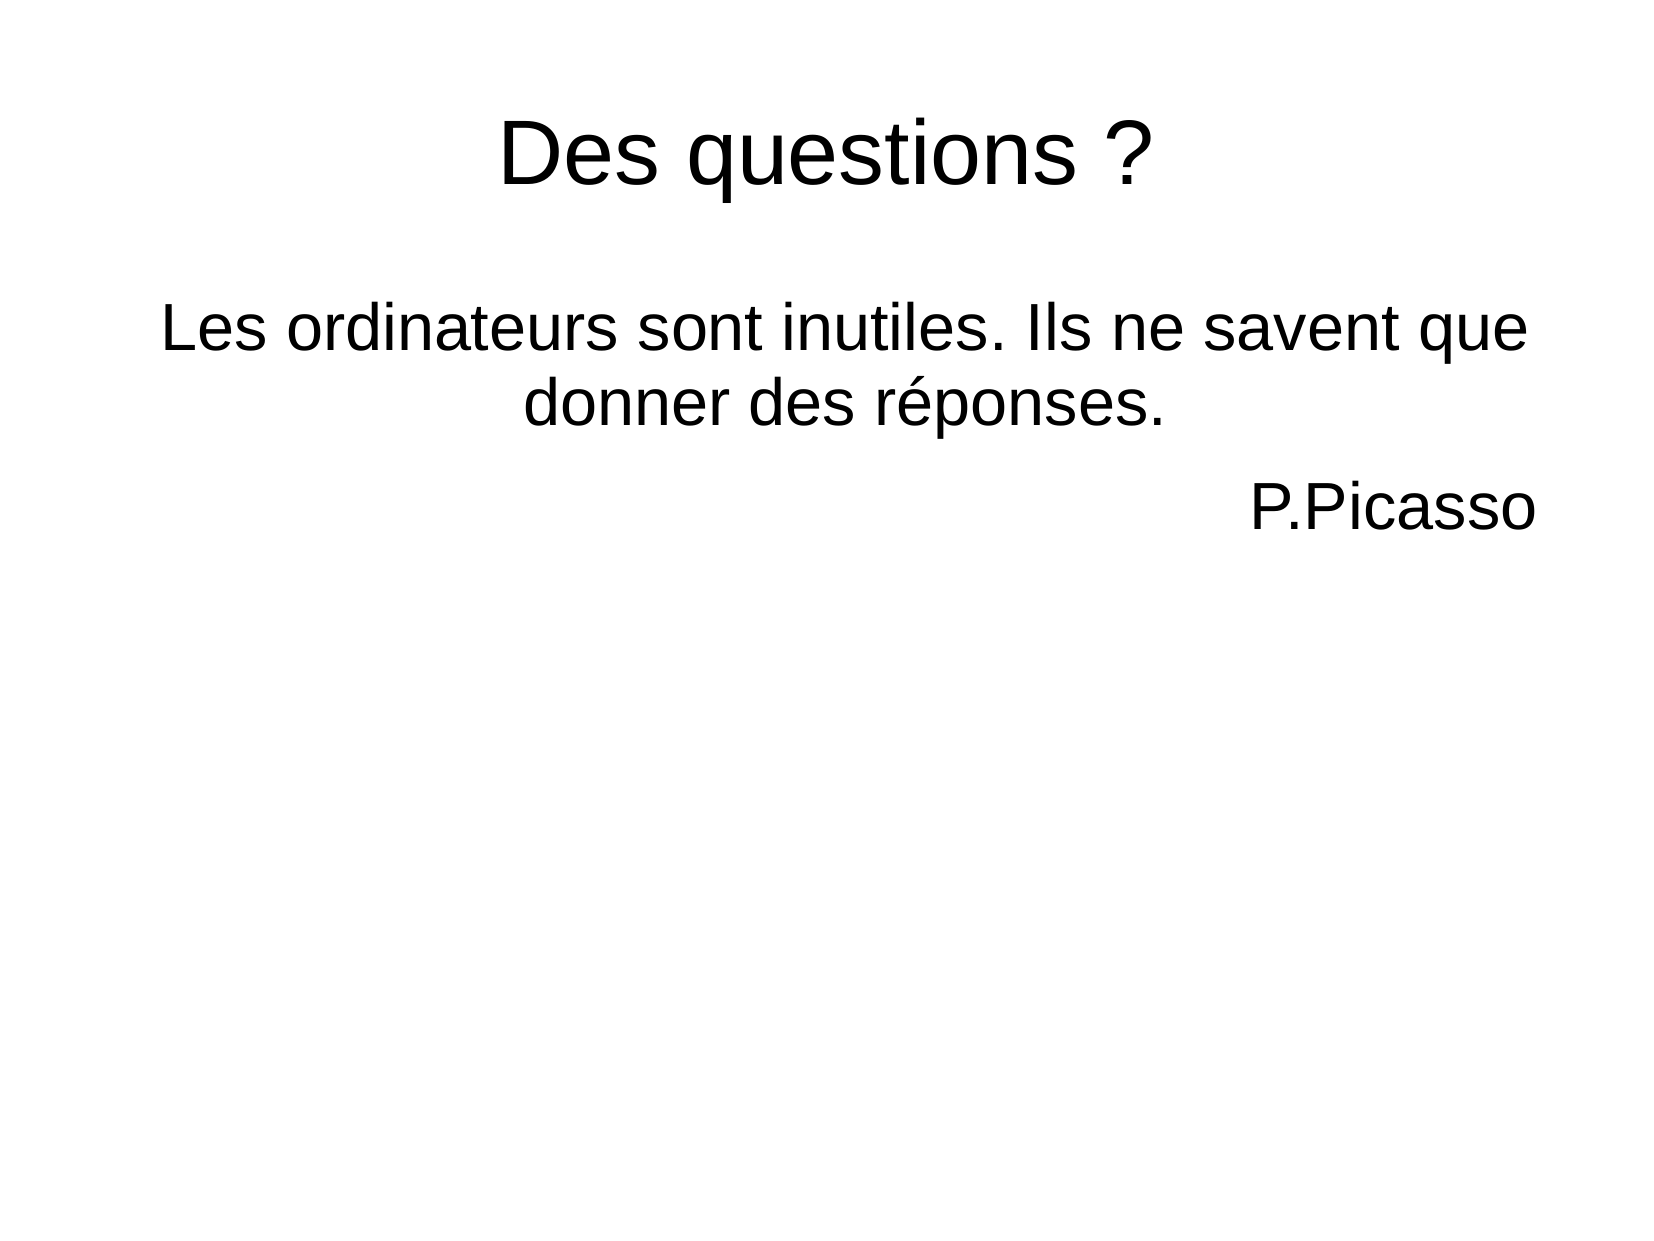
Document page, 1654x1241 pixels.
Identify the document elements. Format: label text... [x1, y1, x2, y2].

title Des questions ? [82, 49, 1571, 257]
list Les ordinateurs sont inutiles. Ils ne savent que donner des réponses. P.Picasso [82, 290, 1538, 1010]
